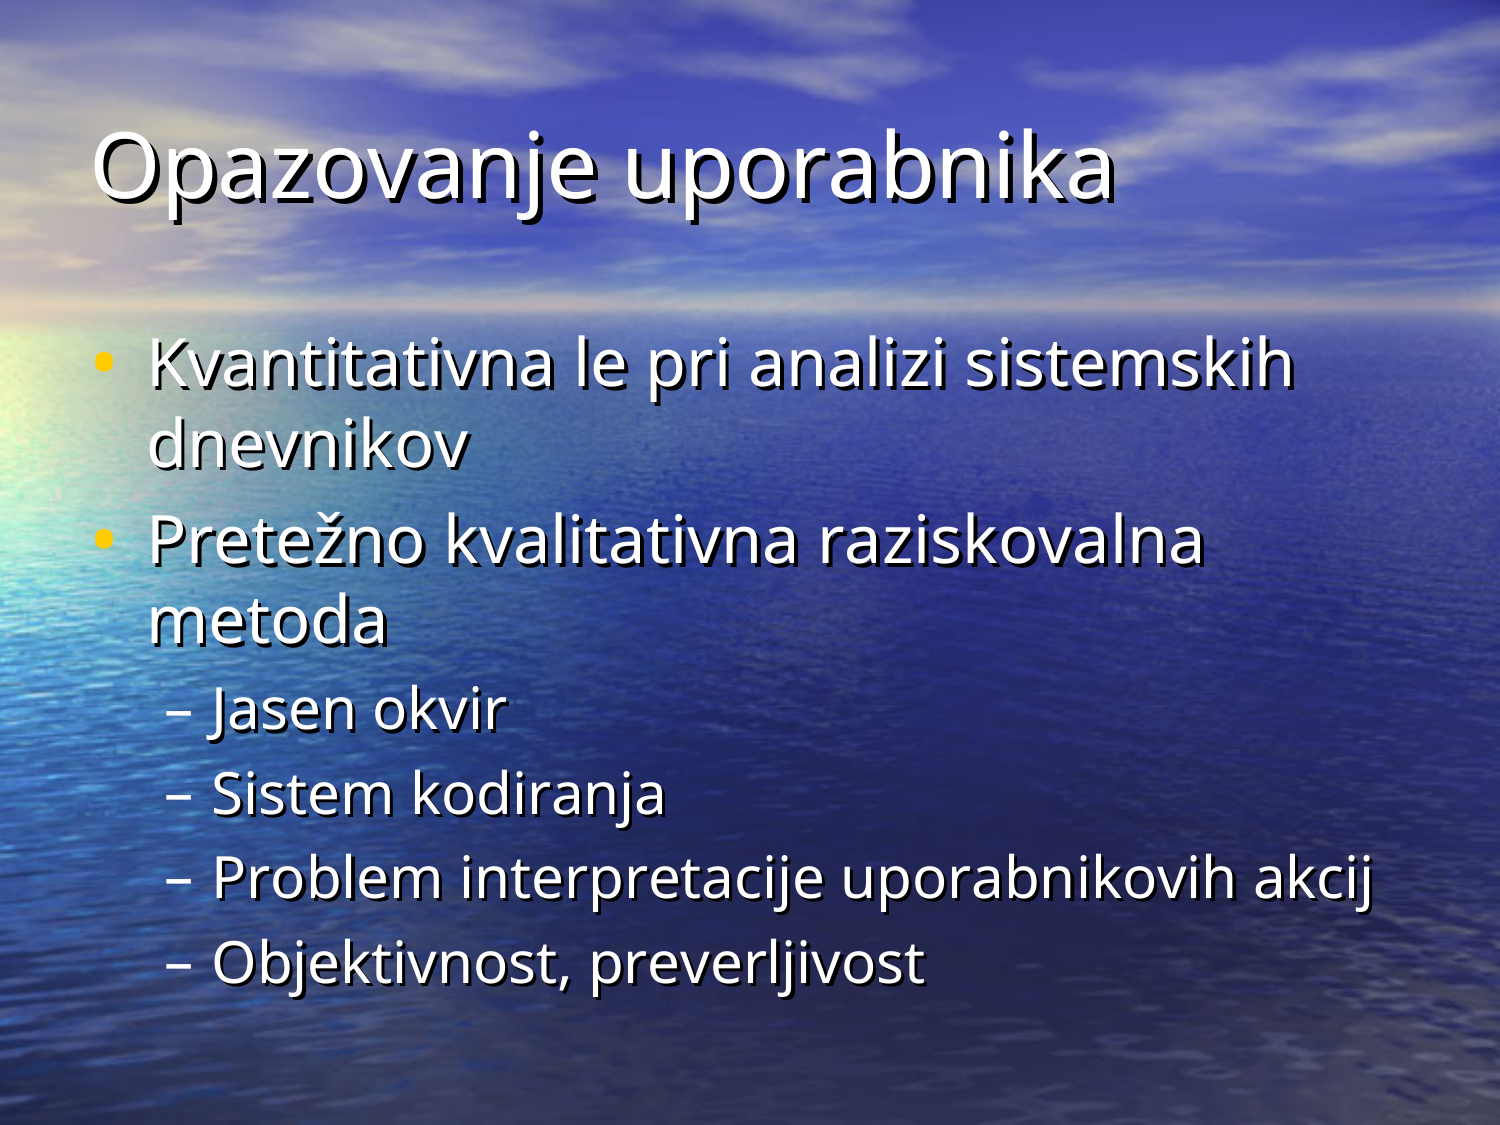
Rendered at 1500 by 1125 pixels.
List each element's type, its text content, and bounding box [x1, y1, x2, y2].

picture [0, 0, 1500, 1125]
list Kvantitativna le pri analizi sistemskih dnevnikov Pretežno kvalitativna raziskovalna metoda Jasen okvir Sistem kodiranja Problem interpretacije uporabnikovih akcij Objektivnost, preverljivost [75, 312, 1426, 988]
title Opazovanje uporabnika [75, 47, 1426, 276]
